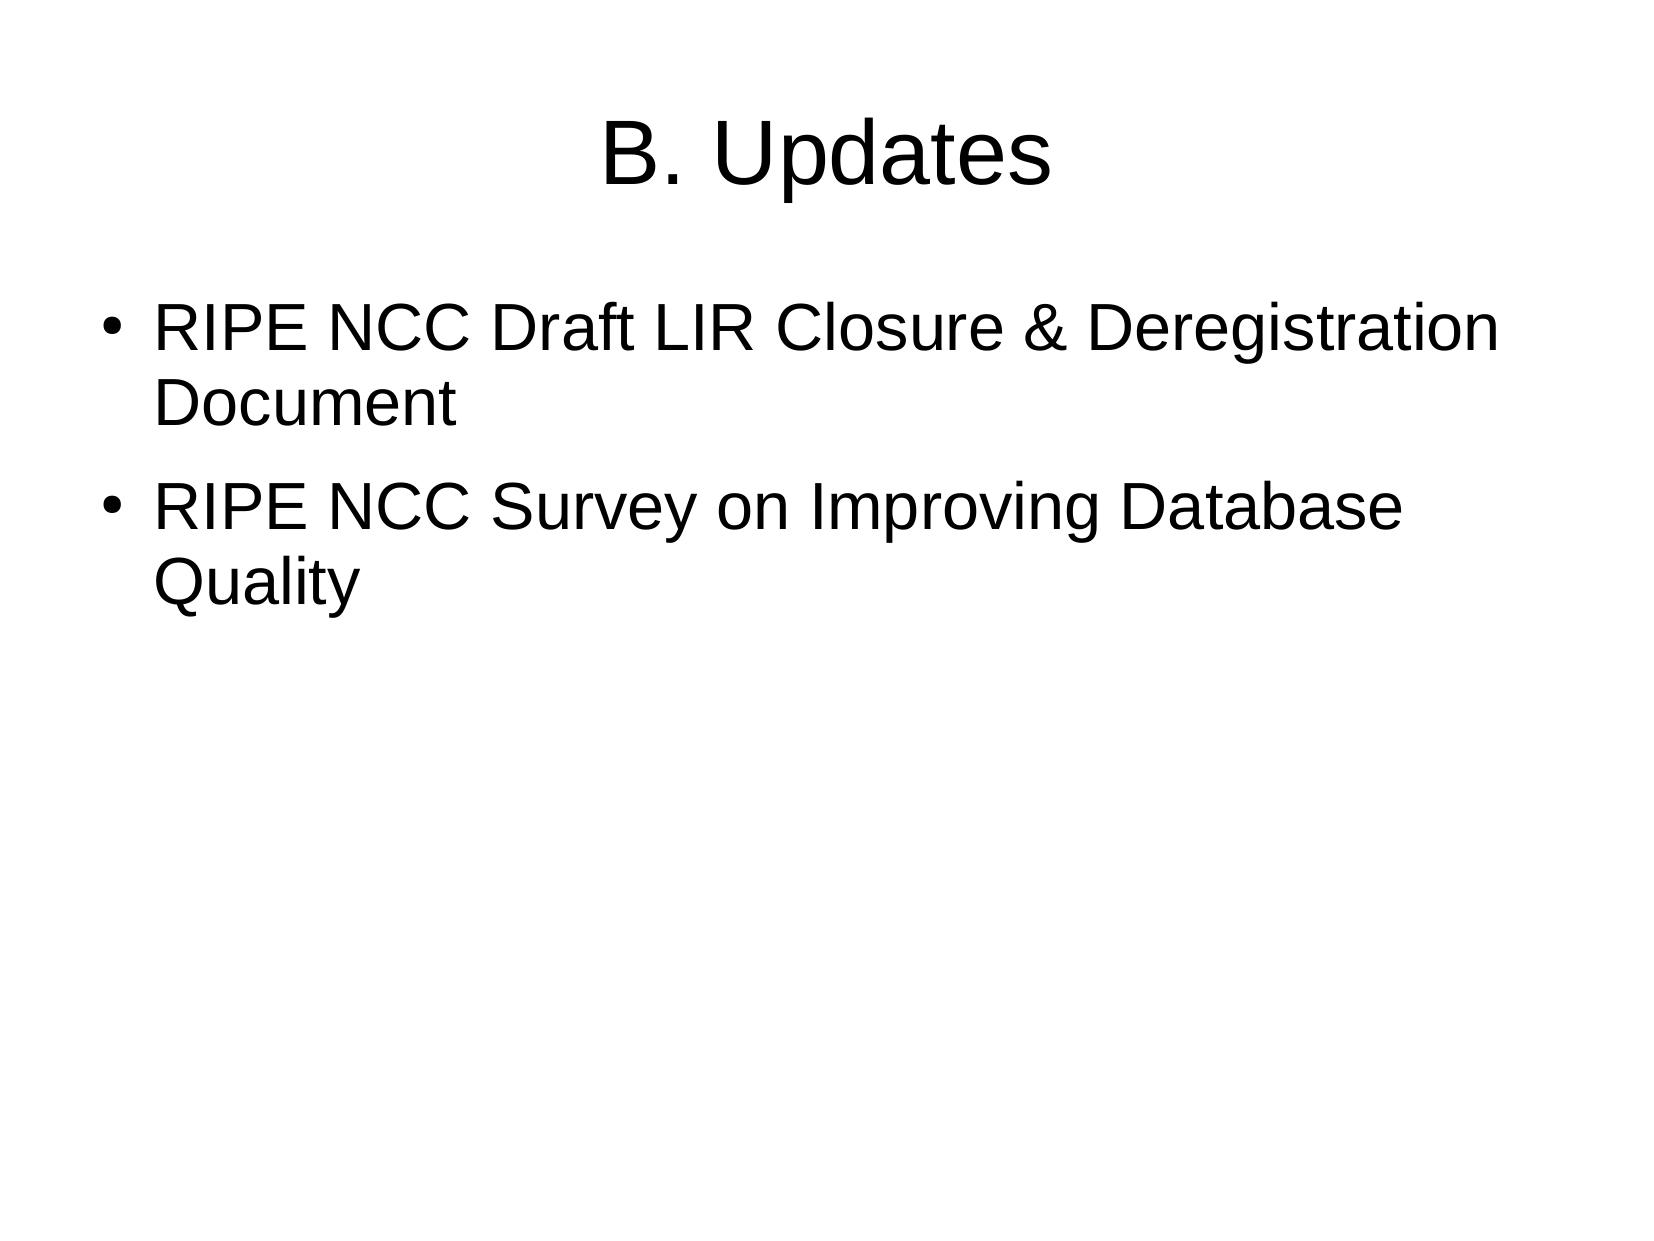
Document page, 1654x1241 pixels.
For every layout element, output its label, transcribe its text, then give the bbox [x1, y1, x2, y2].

list RIPE NCC Draft LIR Closure & Deregistration Document RIPE NCC Survey on Improving Database Quality [82, 290, 1571, 1094]
title B. Updates [82, 56, 1571, 250]
